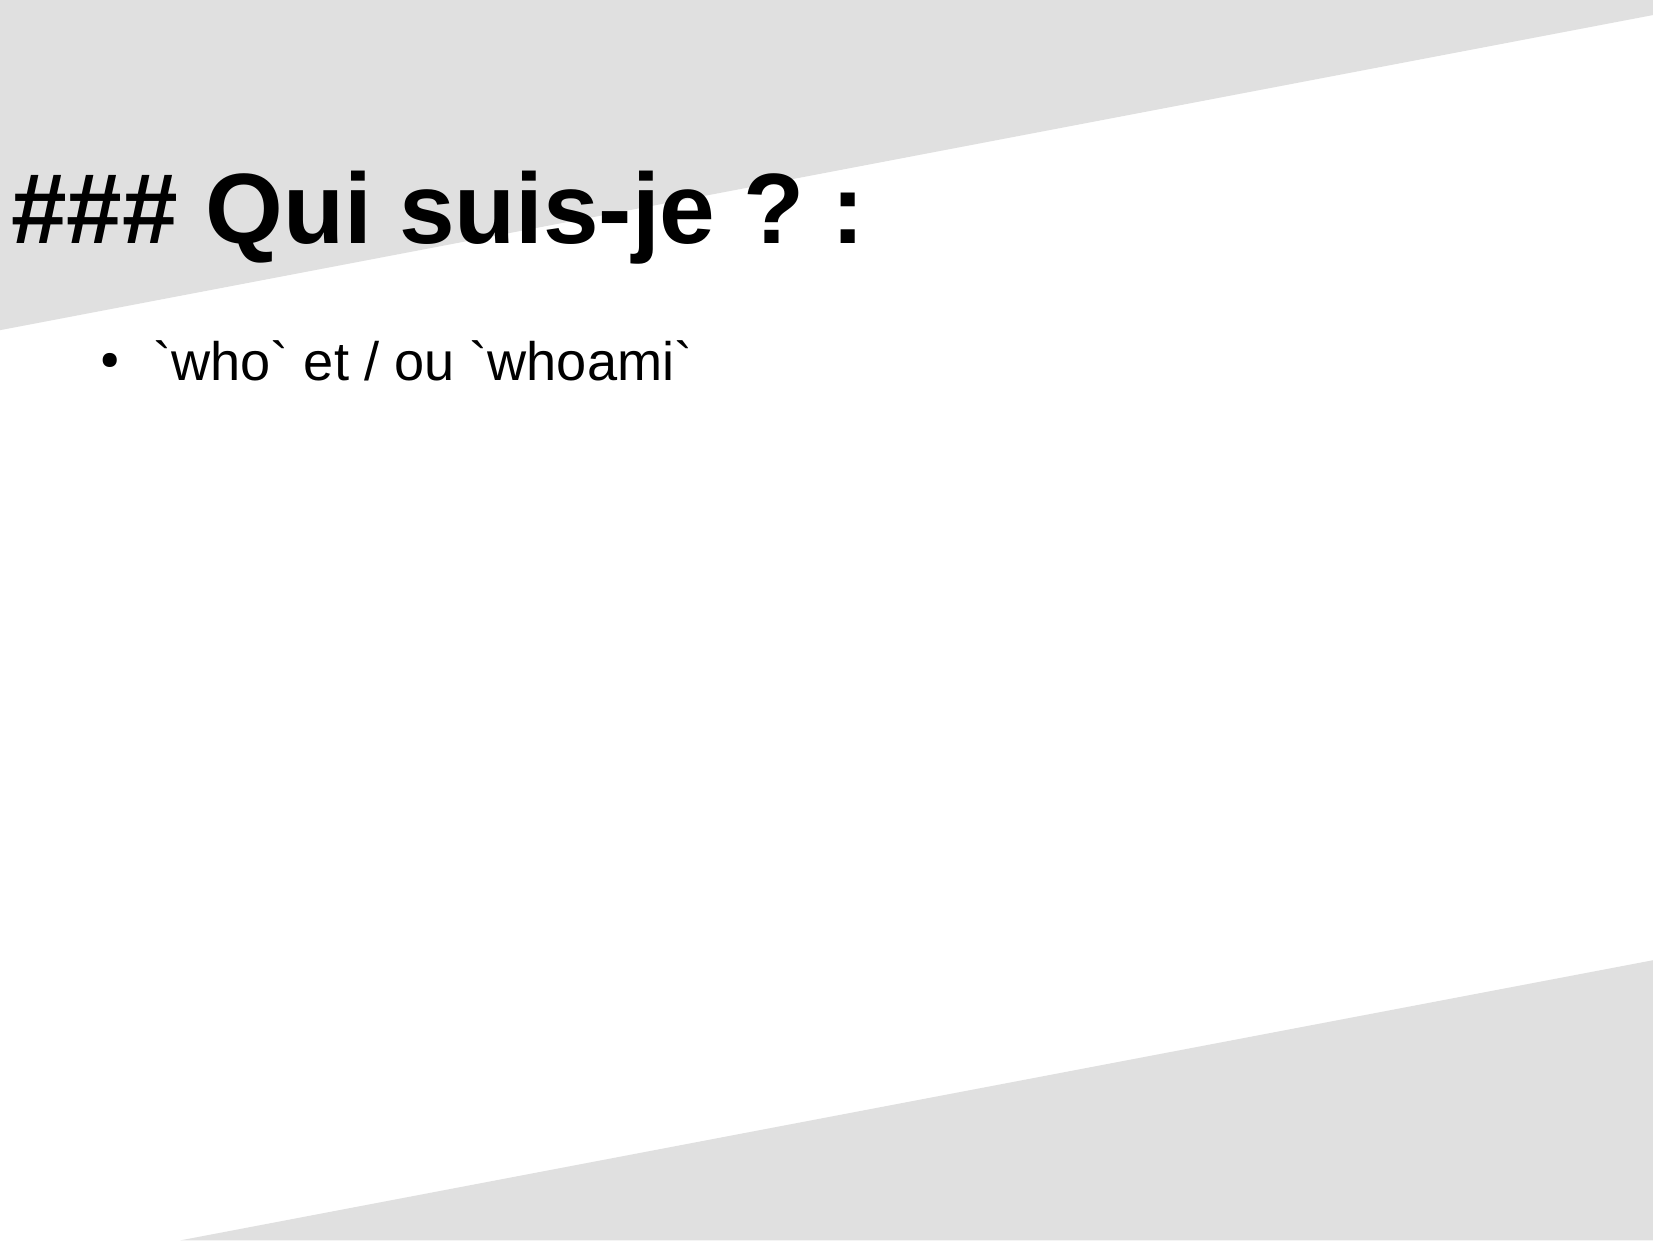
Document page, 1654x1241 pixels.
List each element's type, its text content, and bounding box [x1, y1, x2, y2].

title ### Qui suis-je ? : [11, 105, 1499, 313]
list `who` et / ou `whoami` [82, 331, 1538, 1052]
